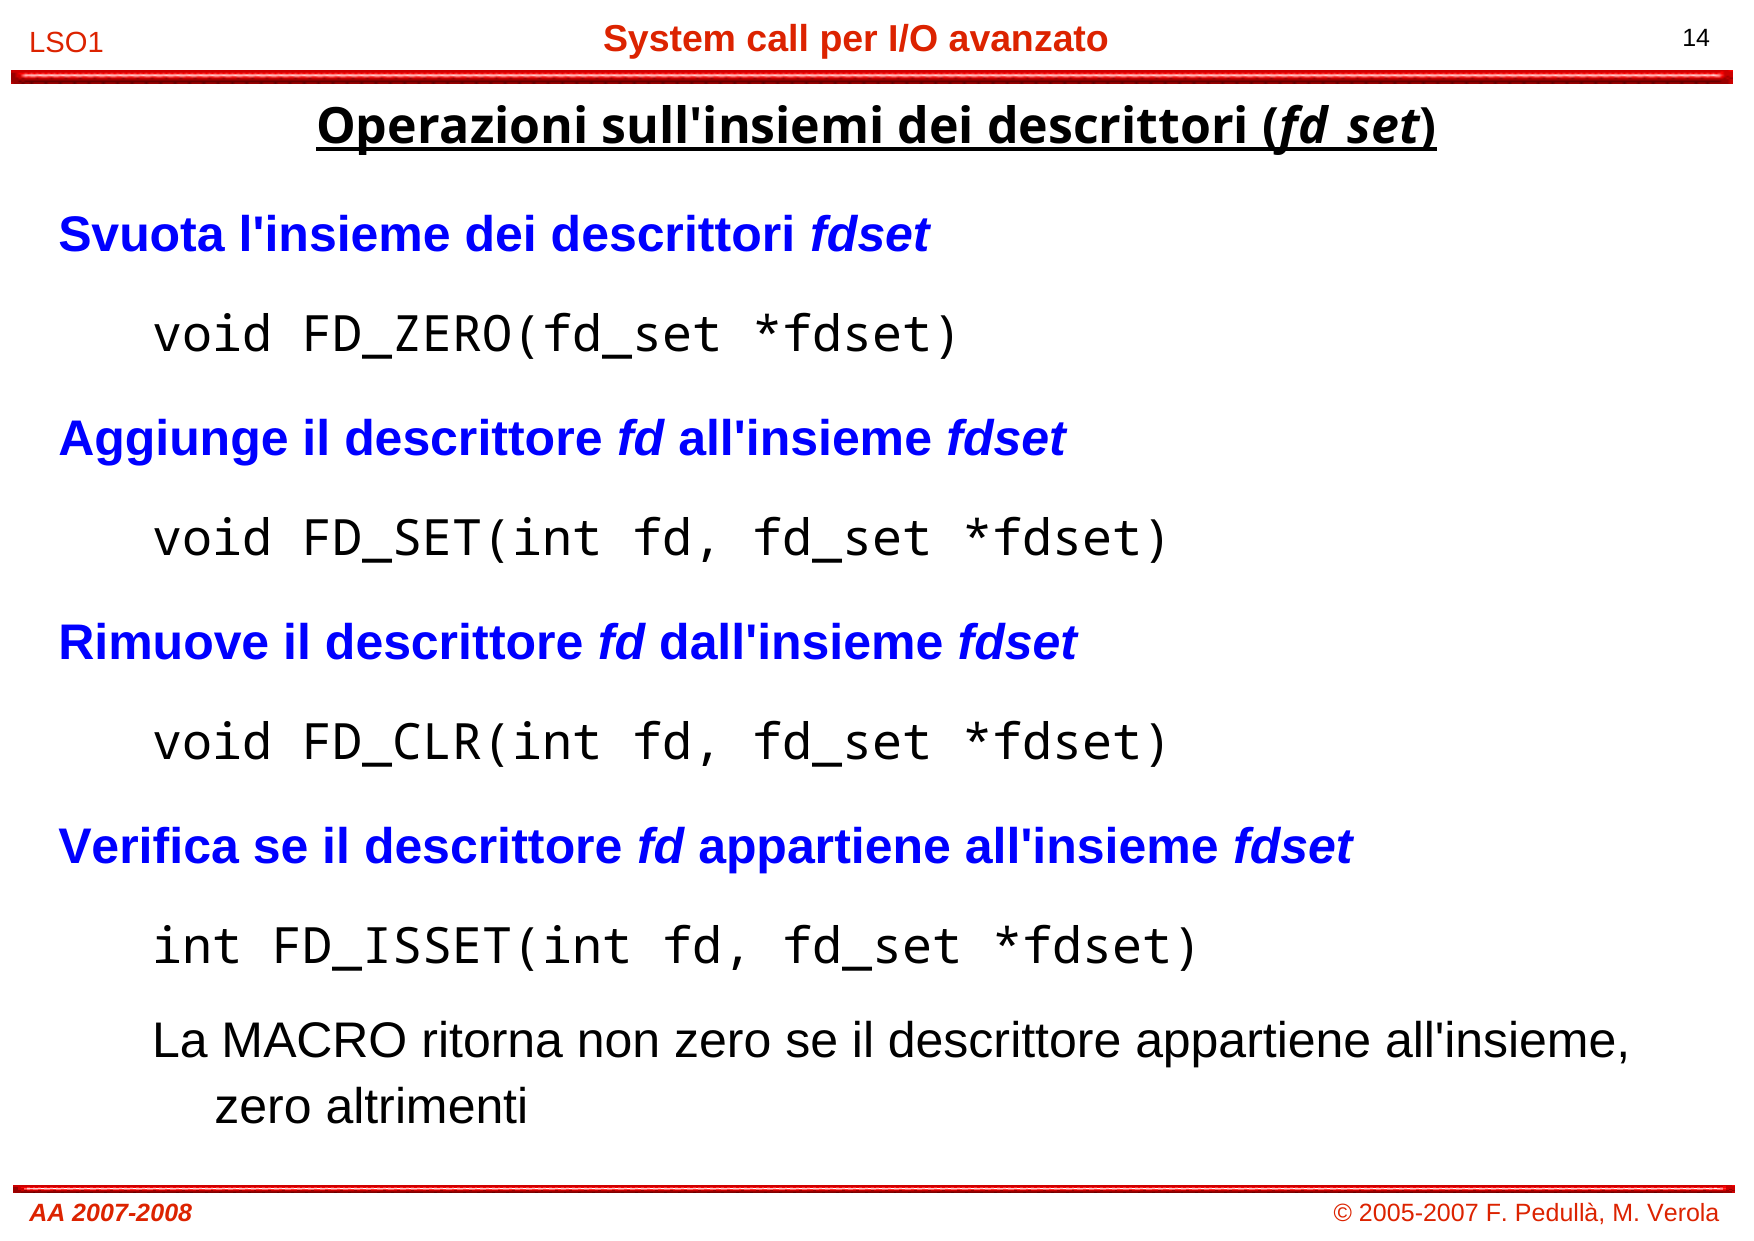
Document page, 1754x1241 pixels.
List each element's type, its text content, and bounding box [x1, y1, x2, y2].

picture [11, 70, 1733, 84]
picture [13, 1185, 1735, 1193]
title Operazioni sull'insiemi dei descrittori (fd_set) [40, 78, 1713, 174]
list Svuota l'insieme dei descrittori fdset void FD_ZERO(fd_set *fdset) Aggiunge il descrittore fd all'insieme fdset void FD_SET(int fd, fd_set *fdset) Rimuove il descrittore fd dall'insieme fdset void FD_CLR(int fd, fd_set *fdset) Verifica se il descrittore fd appartiene all'insieme fdset int FD_ISSET(int fd, fd_set *fdset) La MACRO ritorna non zero se il descrittore appartiene all'insieme, zero altrimenti [58, 206, 1696, 1102]
